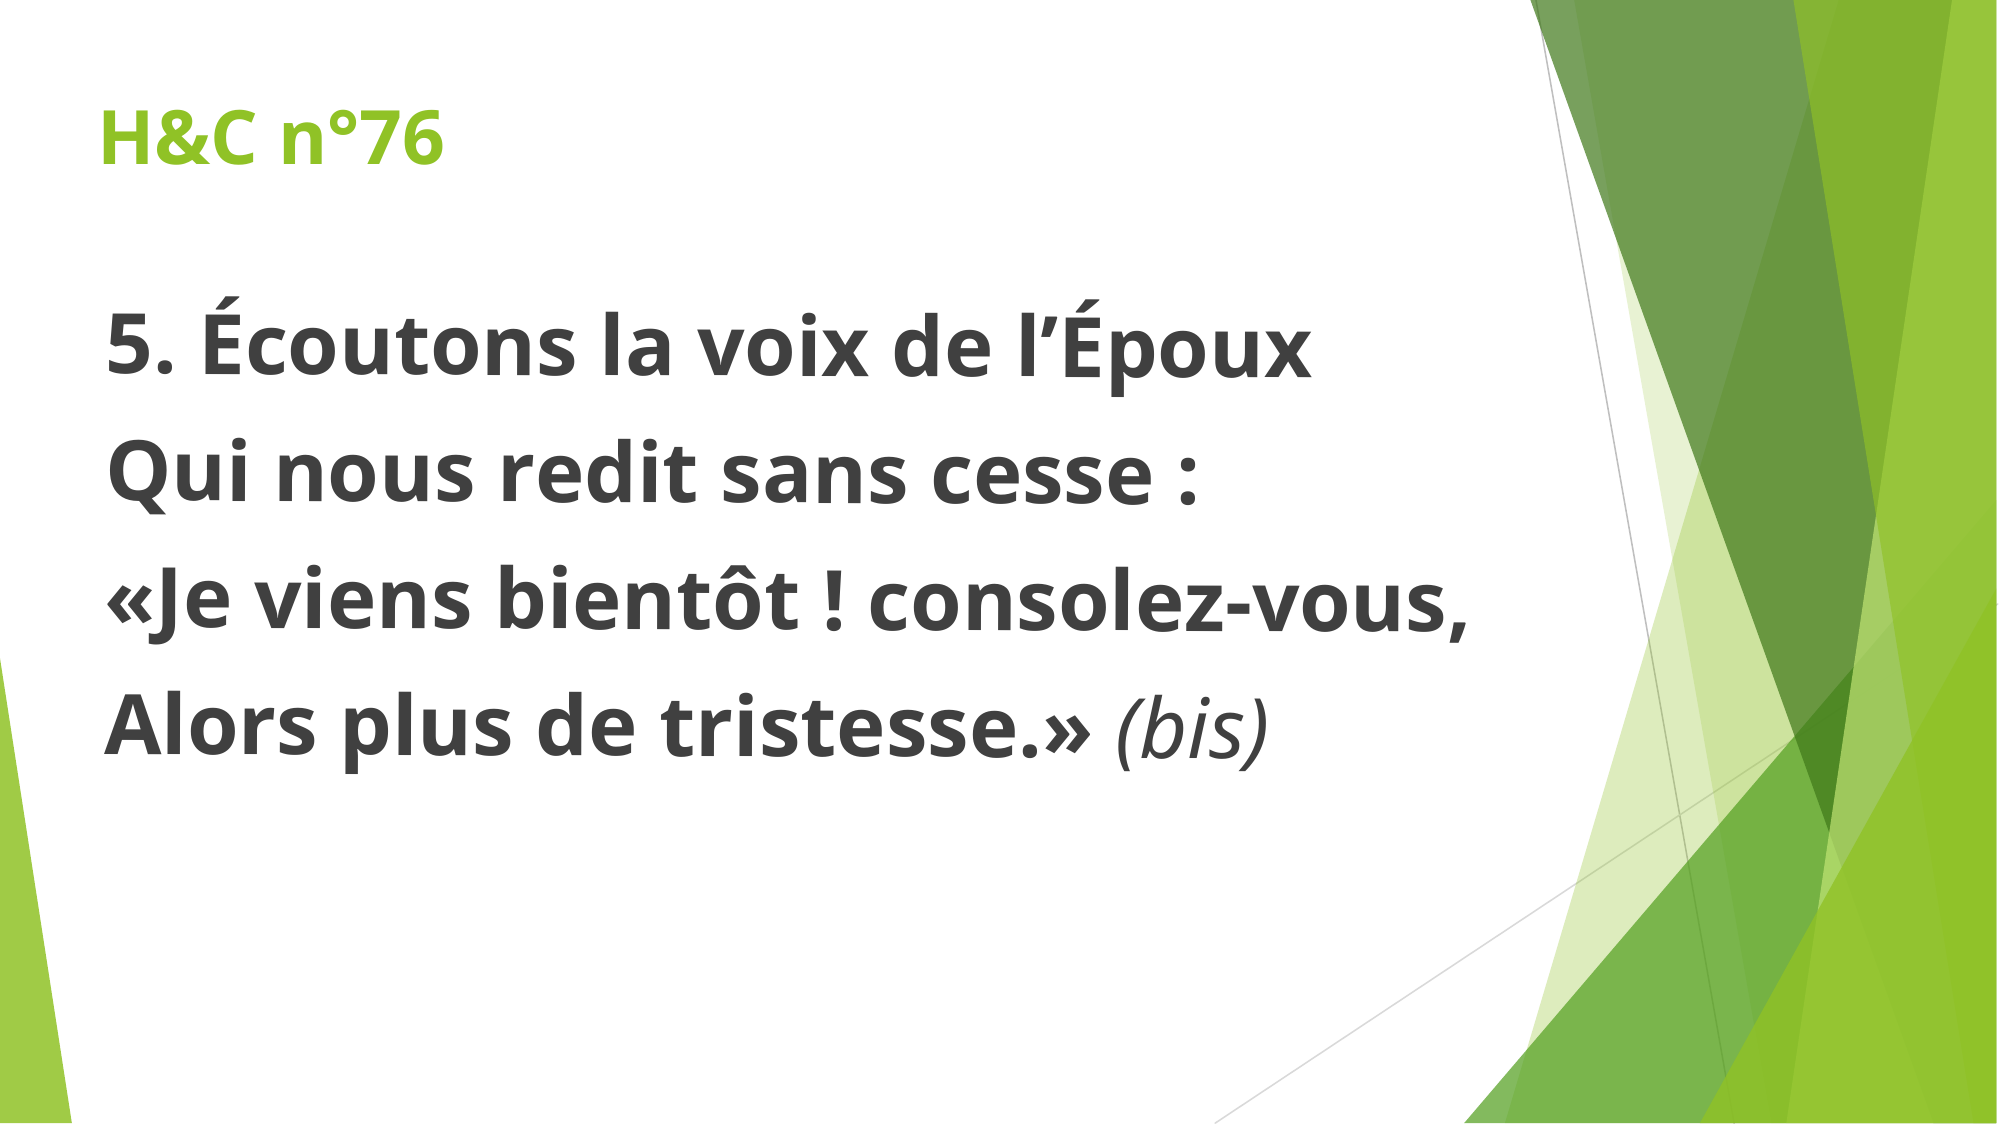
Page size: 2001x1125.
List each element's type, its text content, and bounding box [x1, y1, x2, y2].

text_box H&C n°76 [82, 82, 496, 189]
text_box 5. Écoutons la voix de l’Époux Qui nous redit sans cesse : «Je viens bientôt ! consolez-vous, Alors plus de tristesse.» (bis) [88, 267, 1958, 1086]
